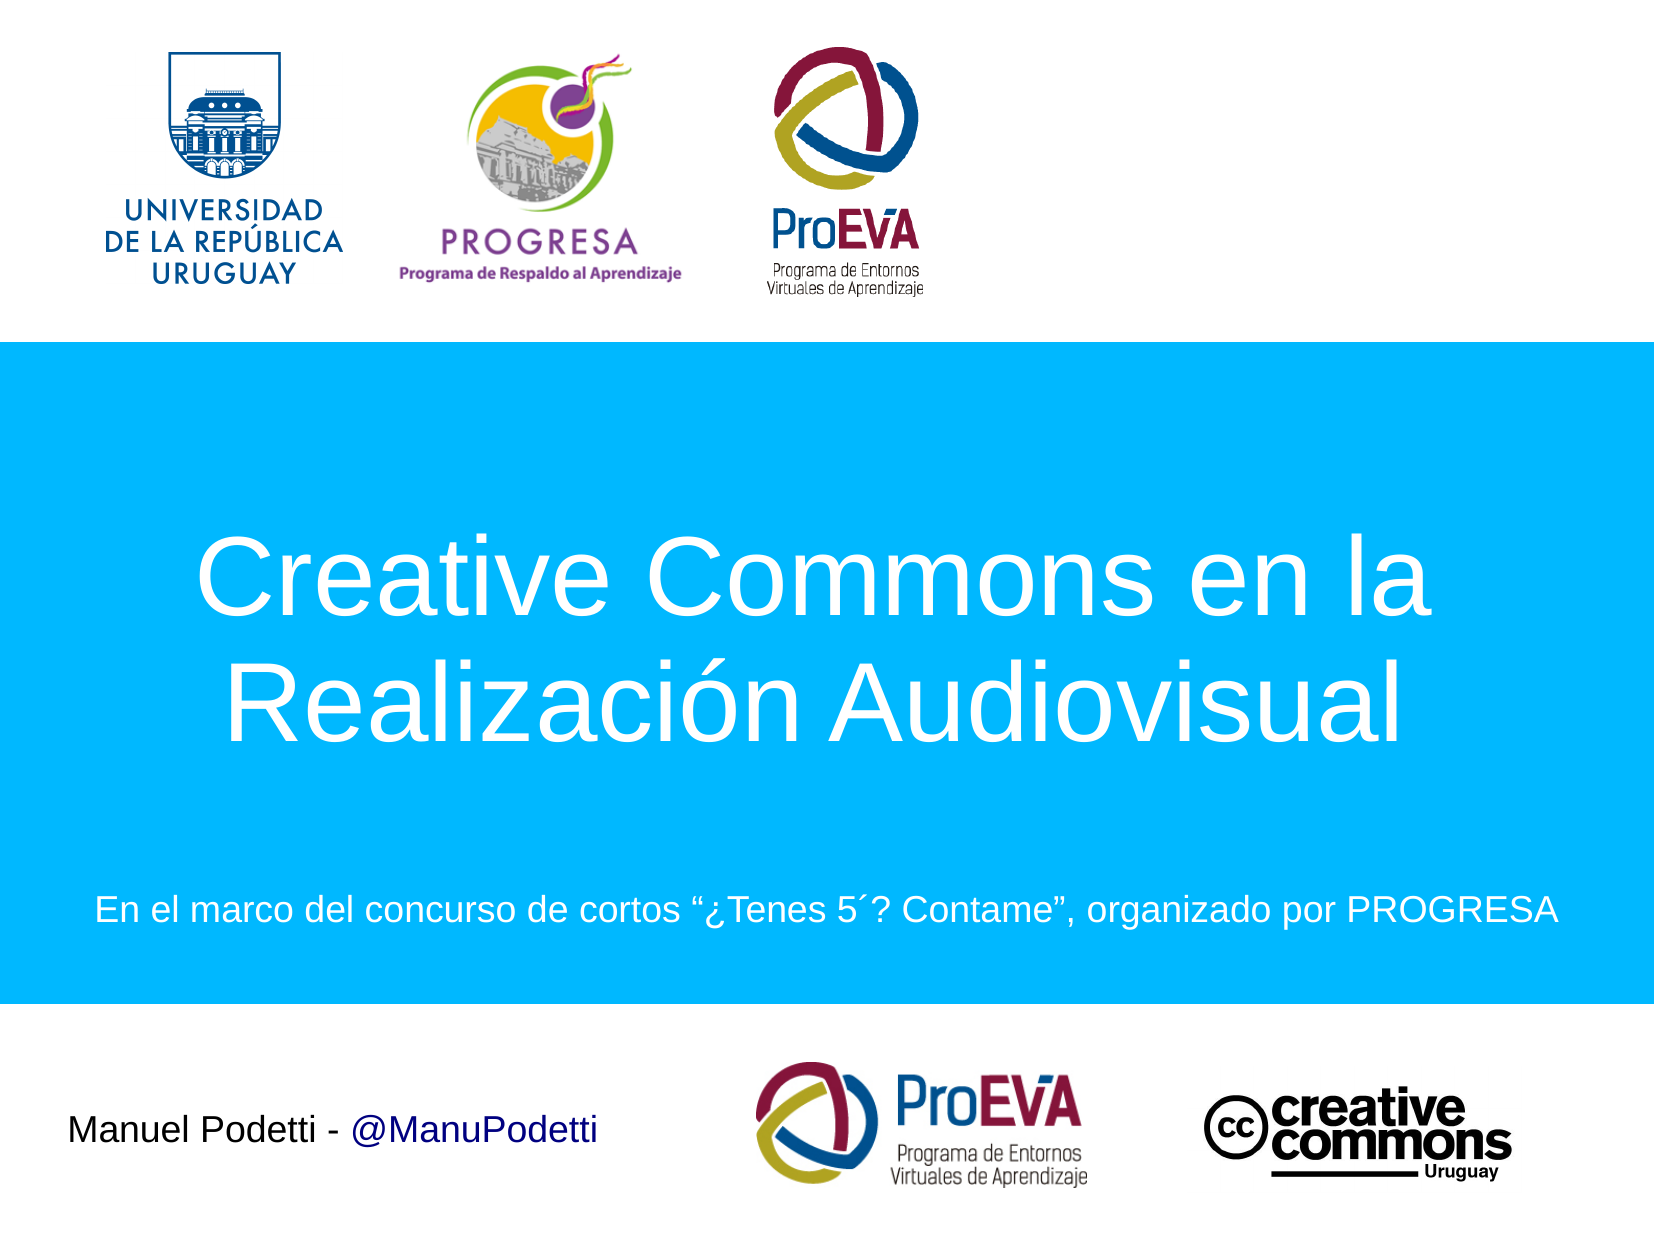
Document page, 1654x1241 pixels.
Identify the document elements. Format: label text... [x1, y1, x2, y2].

picture [756, 1062, 1087, 1188]
picture [106, 41, 923, 303]
text_box Creative Commons en la Realización Audiovisual [179, 506, 1467, 747]
picture [1187, 1066, 1522, 1193]
text_box En el marco del concurso de cortos “¿Tenes 5´? Contame”, organizado por PROGRESA [29, 881, 1625, 934]
text_box [0, 342, 1654, 1004]
text_box Manuel Podetti - @ManuPodetti [52, 1100, 615, 1158]
